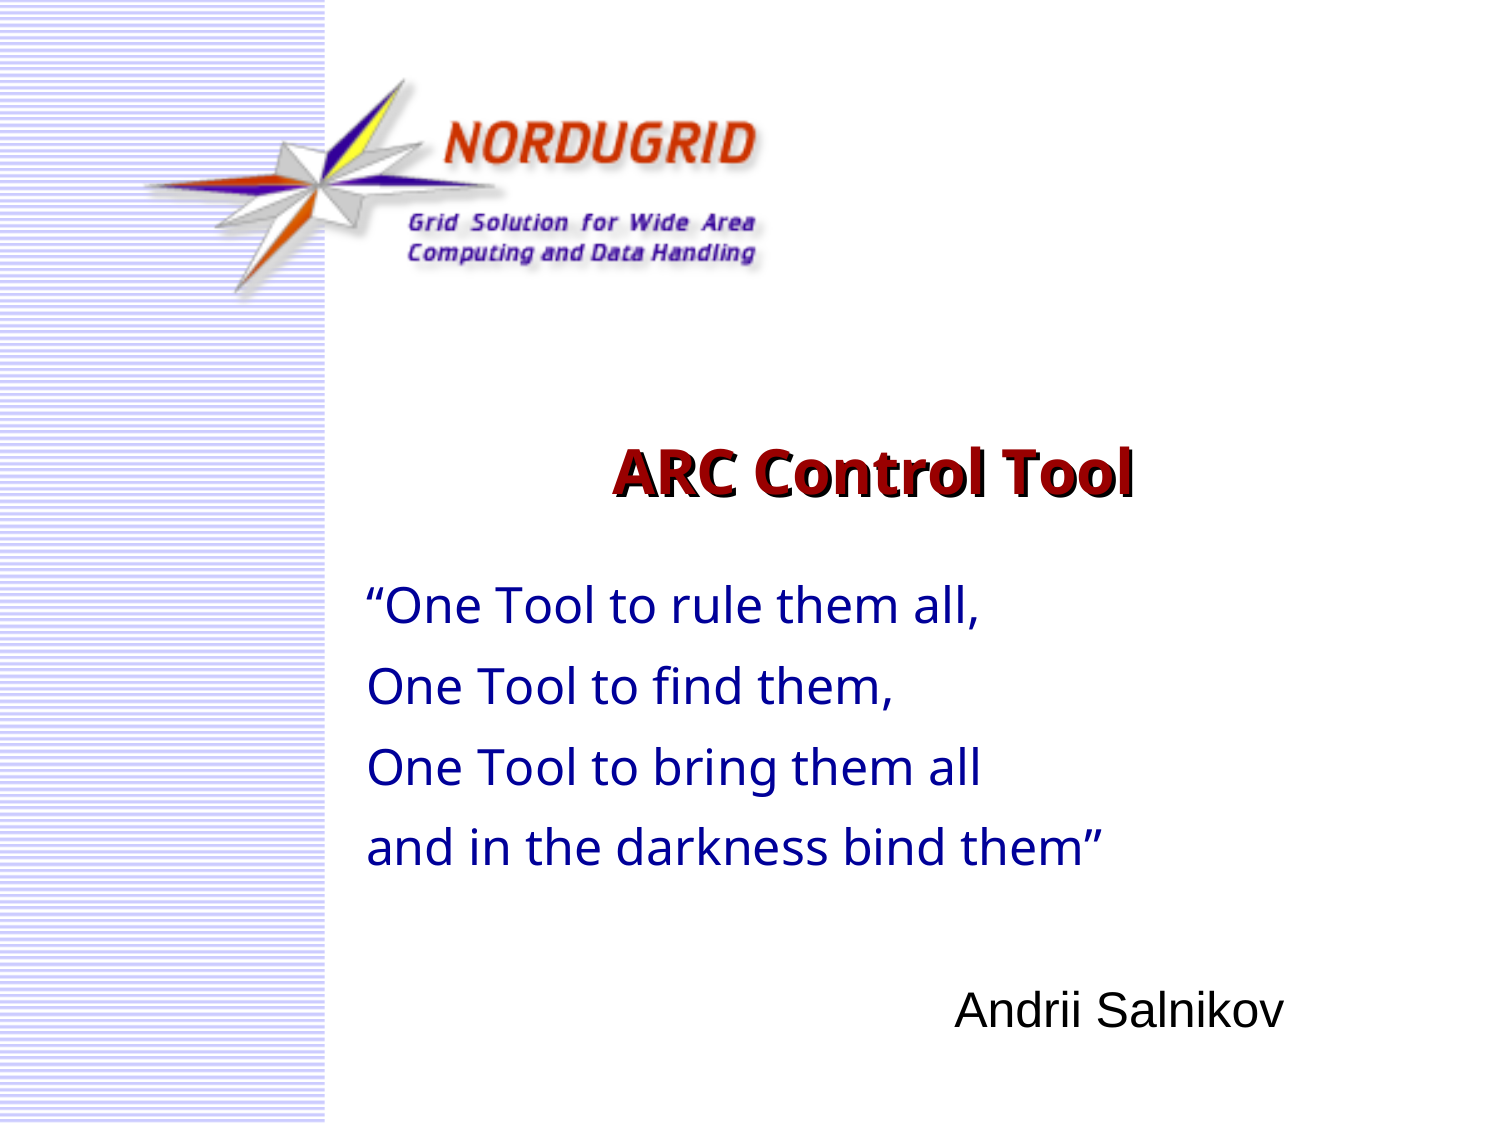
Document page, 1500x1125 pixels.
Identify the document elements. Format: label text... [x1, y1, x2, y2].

picture [0, 0, 774, 1125]
text_box Andrii Salnikov [939, 974, 1300, 1045]
subtitle “One Tool to rule them all, One Tool to find them, One Tool to bring them all and in the darkness bind them” [366, 561, 1477, 890]
title ARC Control Tool [360, 349, 1388, 591]
